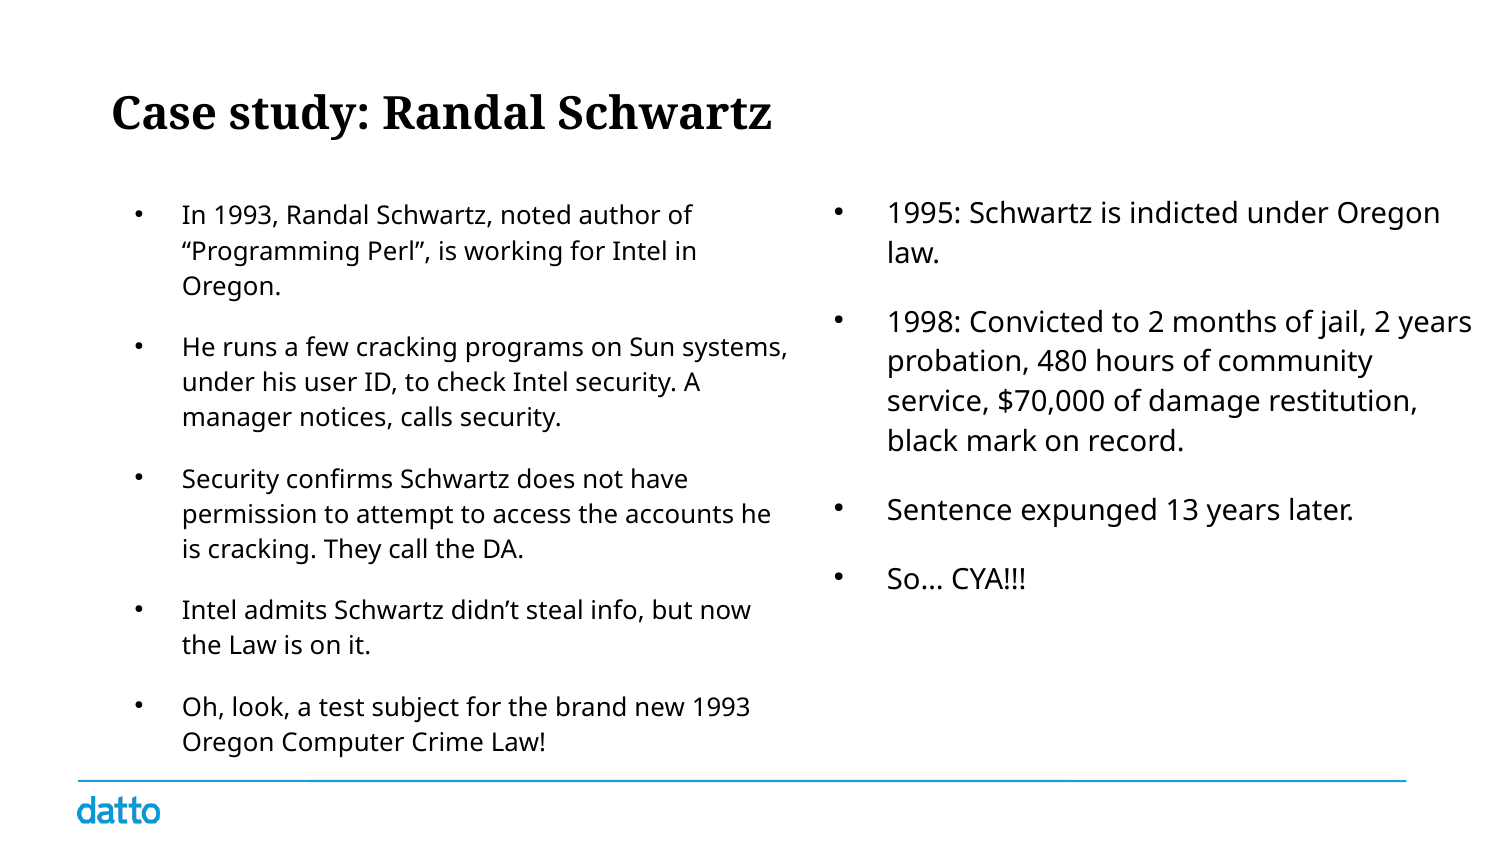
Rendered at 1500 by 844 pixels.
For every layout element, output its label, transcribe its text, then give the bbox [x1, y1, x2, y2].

list In 1993, Randal Schwartz, noted author of “Programming Perl”, is working for Intel in Oregon. He runs a few cracking programs on Sun systems, under his user ID, to check Intel security. A manager notices, calls security. Security confirms Schwartz does not have permission to attempt to access the accounts he is cracking. They call the DA. Intel admits Schwartz didn’t steal info, but now the Law is on it. Oh, look, a test subject for the brand new 1993 Oregon Computer Crime Law! [118, 197, 796, 766]
list 1995: Schwartz is indicted under Oregon law. 1998: Convicted to 2 months of jail, 2 years probation, 480 hours of community service, $70,000 of damage restitution, black mark on record. Sentence expunged 13 years later. So… CYA!!! [815, 192, 1474, 682]
picture [77, 796, 91, 808]
picture [146, 808, 156, 819]
picture [95, 796, 133, 824]
picture [82, 808, 91, 819]
picture [122, 808, 133, 824]
title Case study: Randal Schwartz [75, 51, 1404, 172]
picture [136, 796, 160, 824]
